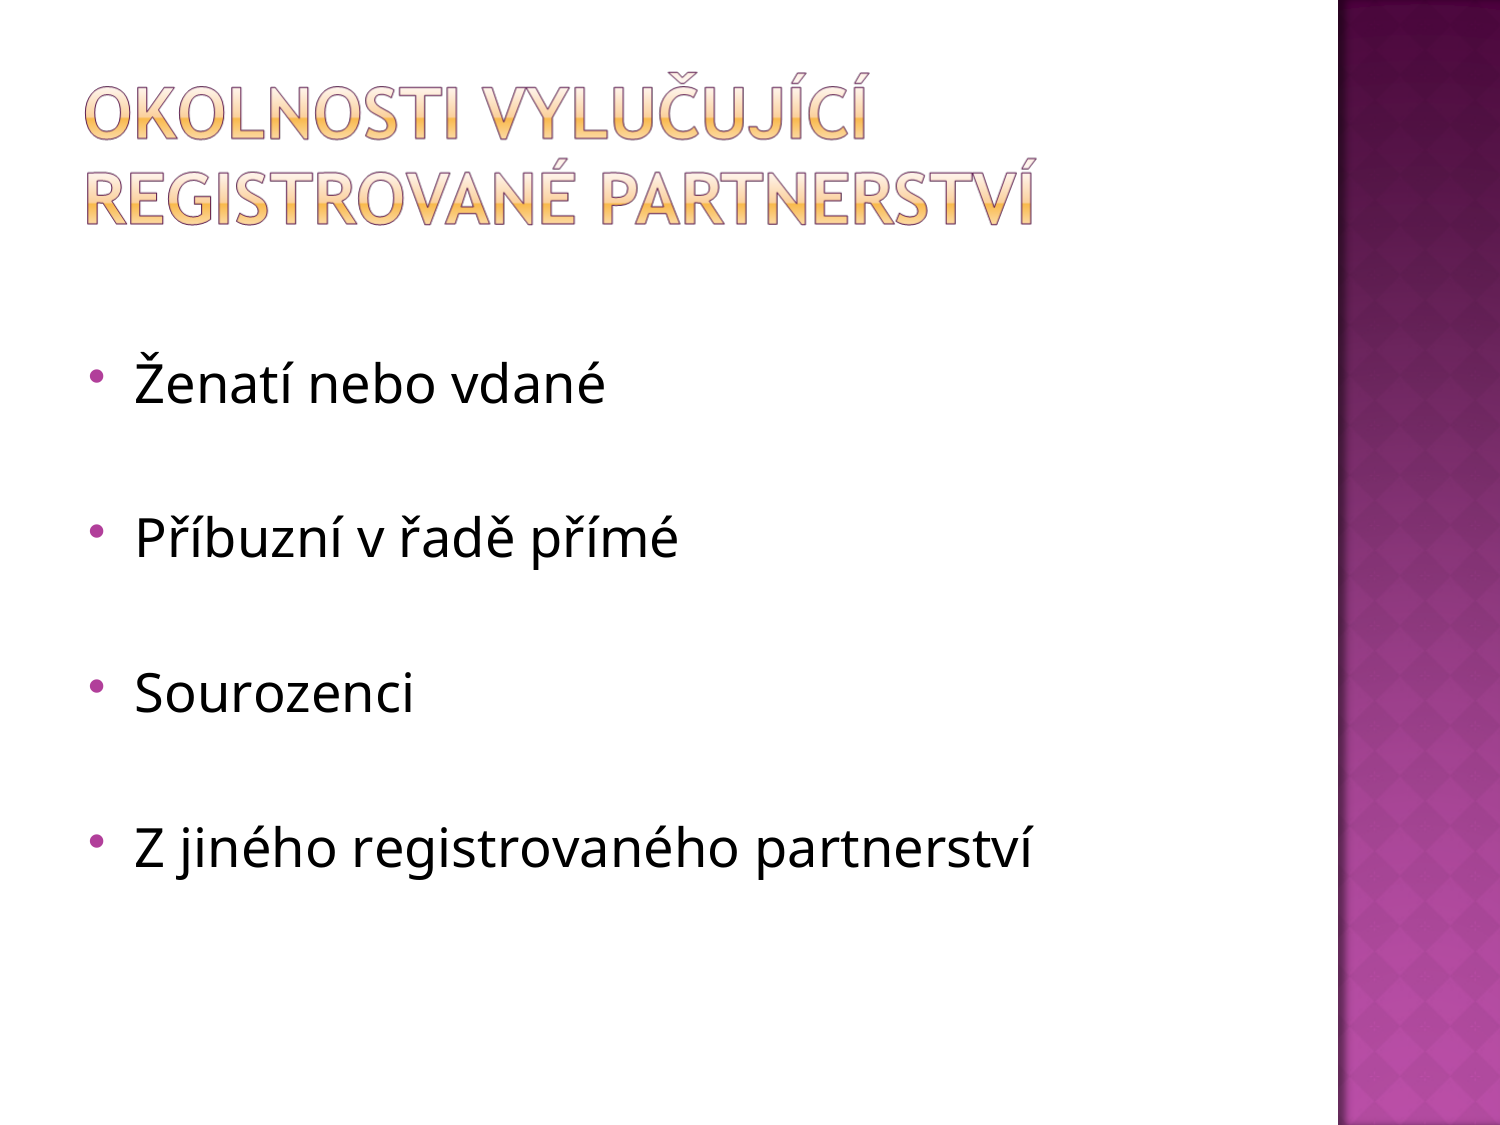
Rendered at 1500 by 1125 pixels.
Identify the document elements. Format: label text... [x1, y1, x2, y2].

text_box [40, 47, 1265, 241]
list Ženatí nebo vdané Příbuzní v řadě přímé Sourozenci Z jiného registrovaného partnerství [75, 263, 1263, 1060]
picture [1337, 0, 1500, 1125]
